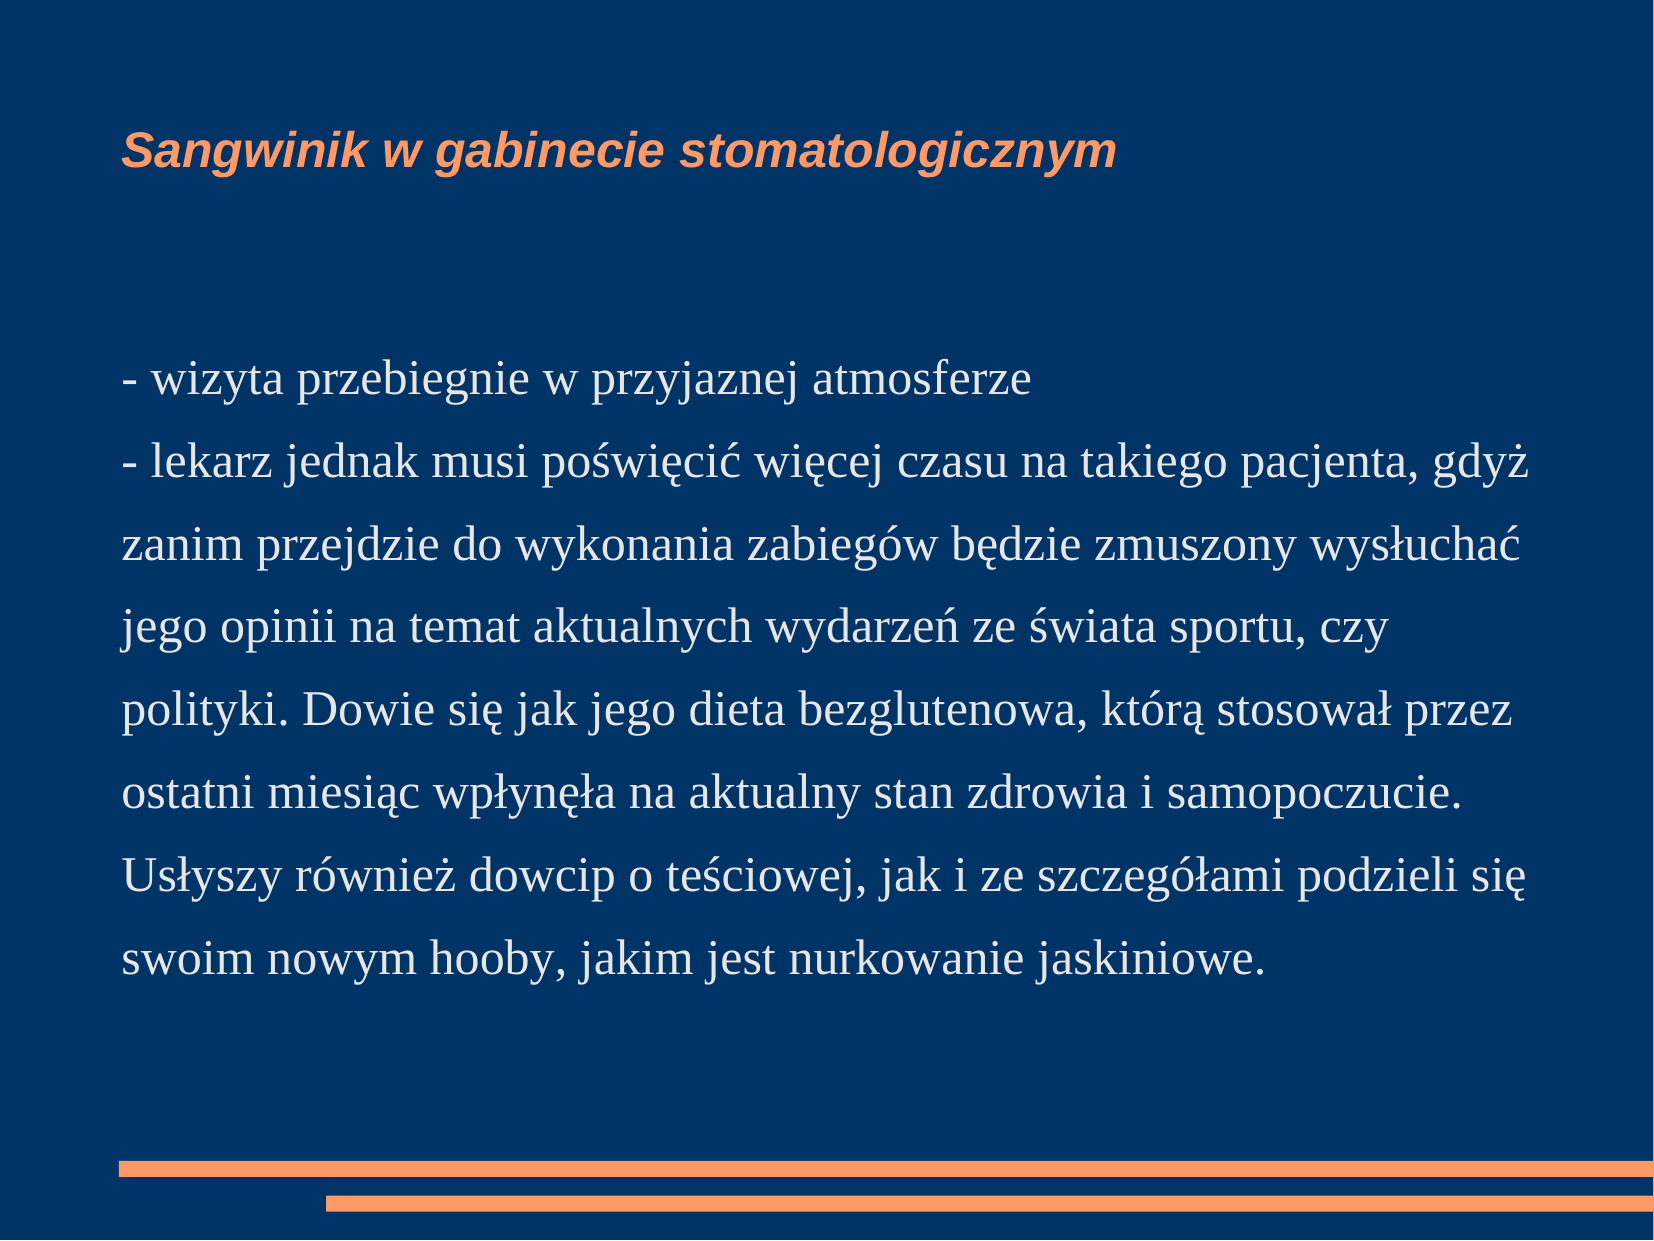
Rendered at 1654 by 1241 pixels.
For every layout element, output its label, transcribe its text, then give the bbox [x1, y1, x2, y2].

list - wizyta przebiegnie w przyjaznej atmosferze - lekarz jednak musi poświęcić więcej czasu na takiego pacjenta, gdyż zanim przejdzie do wykonania zabiegów będzie zmuszony wysłuchać jego opinii na temat aktualnych wydarzeń ze świata sportu, czy polityki. Dowie się jak jego dieta bezglutenowa, którą stosował przez ostatni miesiąc wpłynęła na aktualny stan zdrowia i samopoczucie. Usłyszy również dowcip o teściowej, jak i ze szczegółami podzieli się swoim nowym hooby, jakim jest nurkowanie jaskiniowe. [121, 322, 1561, 1132]
title Sangwinik w gabinecie stomatologicznym [121, 46, 1534, 254]
